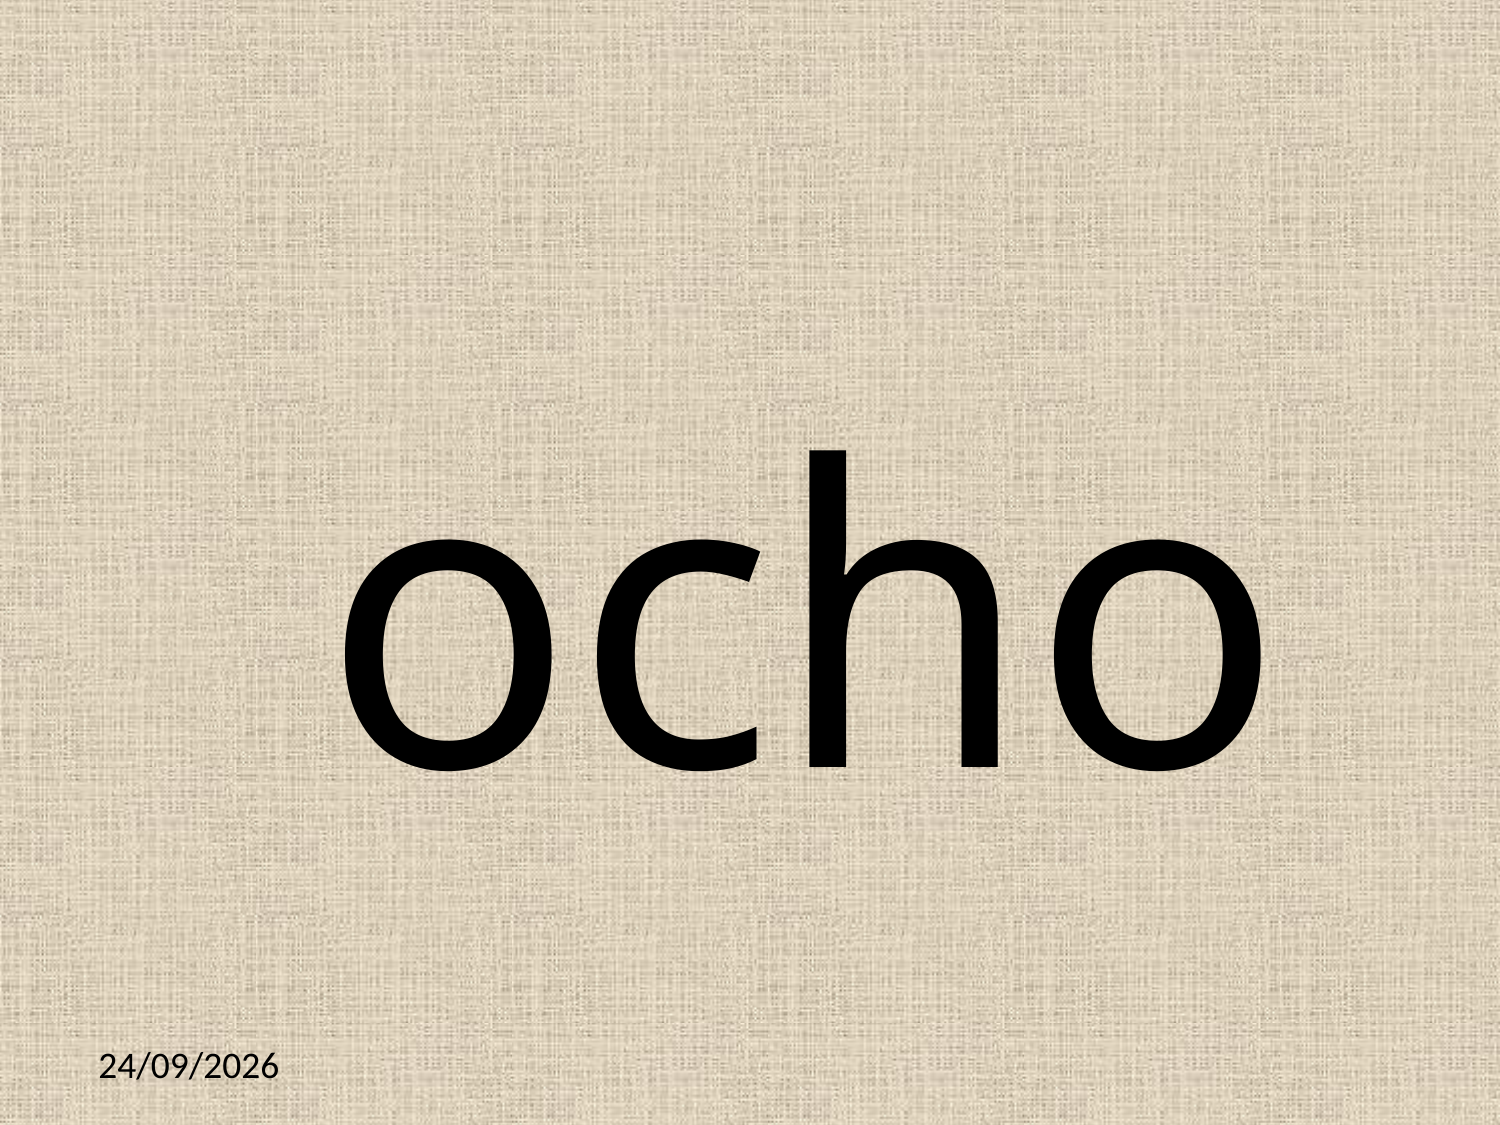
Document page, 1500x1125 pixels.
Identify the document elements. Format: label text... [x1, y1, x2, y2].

picture [0, 0, 1500, 1125]
text_box ocho [265, 314, 1341, 835]
